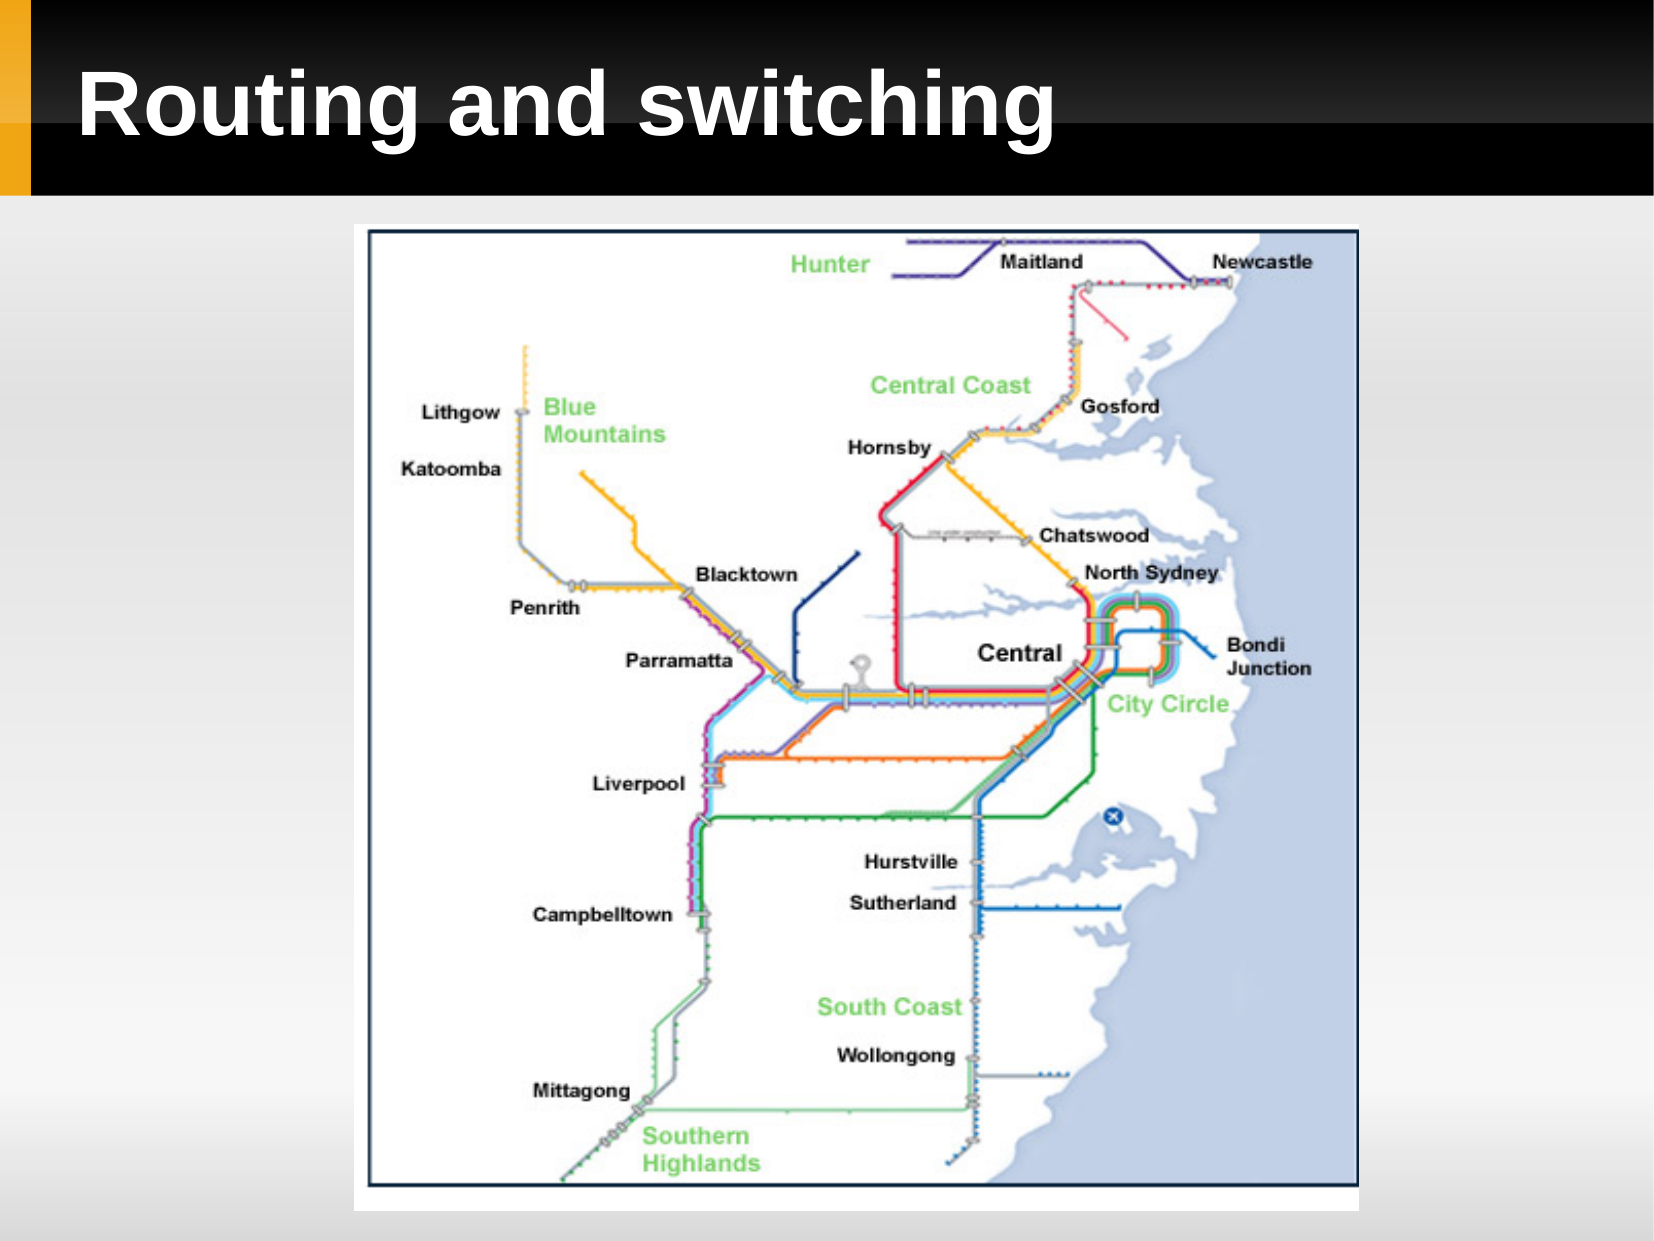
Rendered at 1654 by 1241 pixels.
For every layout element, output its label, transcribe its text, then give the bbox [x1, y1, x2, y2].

picture [0, 0, 1654, 1241]
title Routing and switching [76, 7, 1565, 200]
